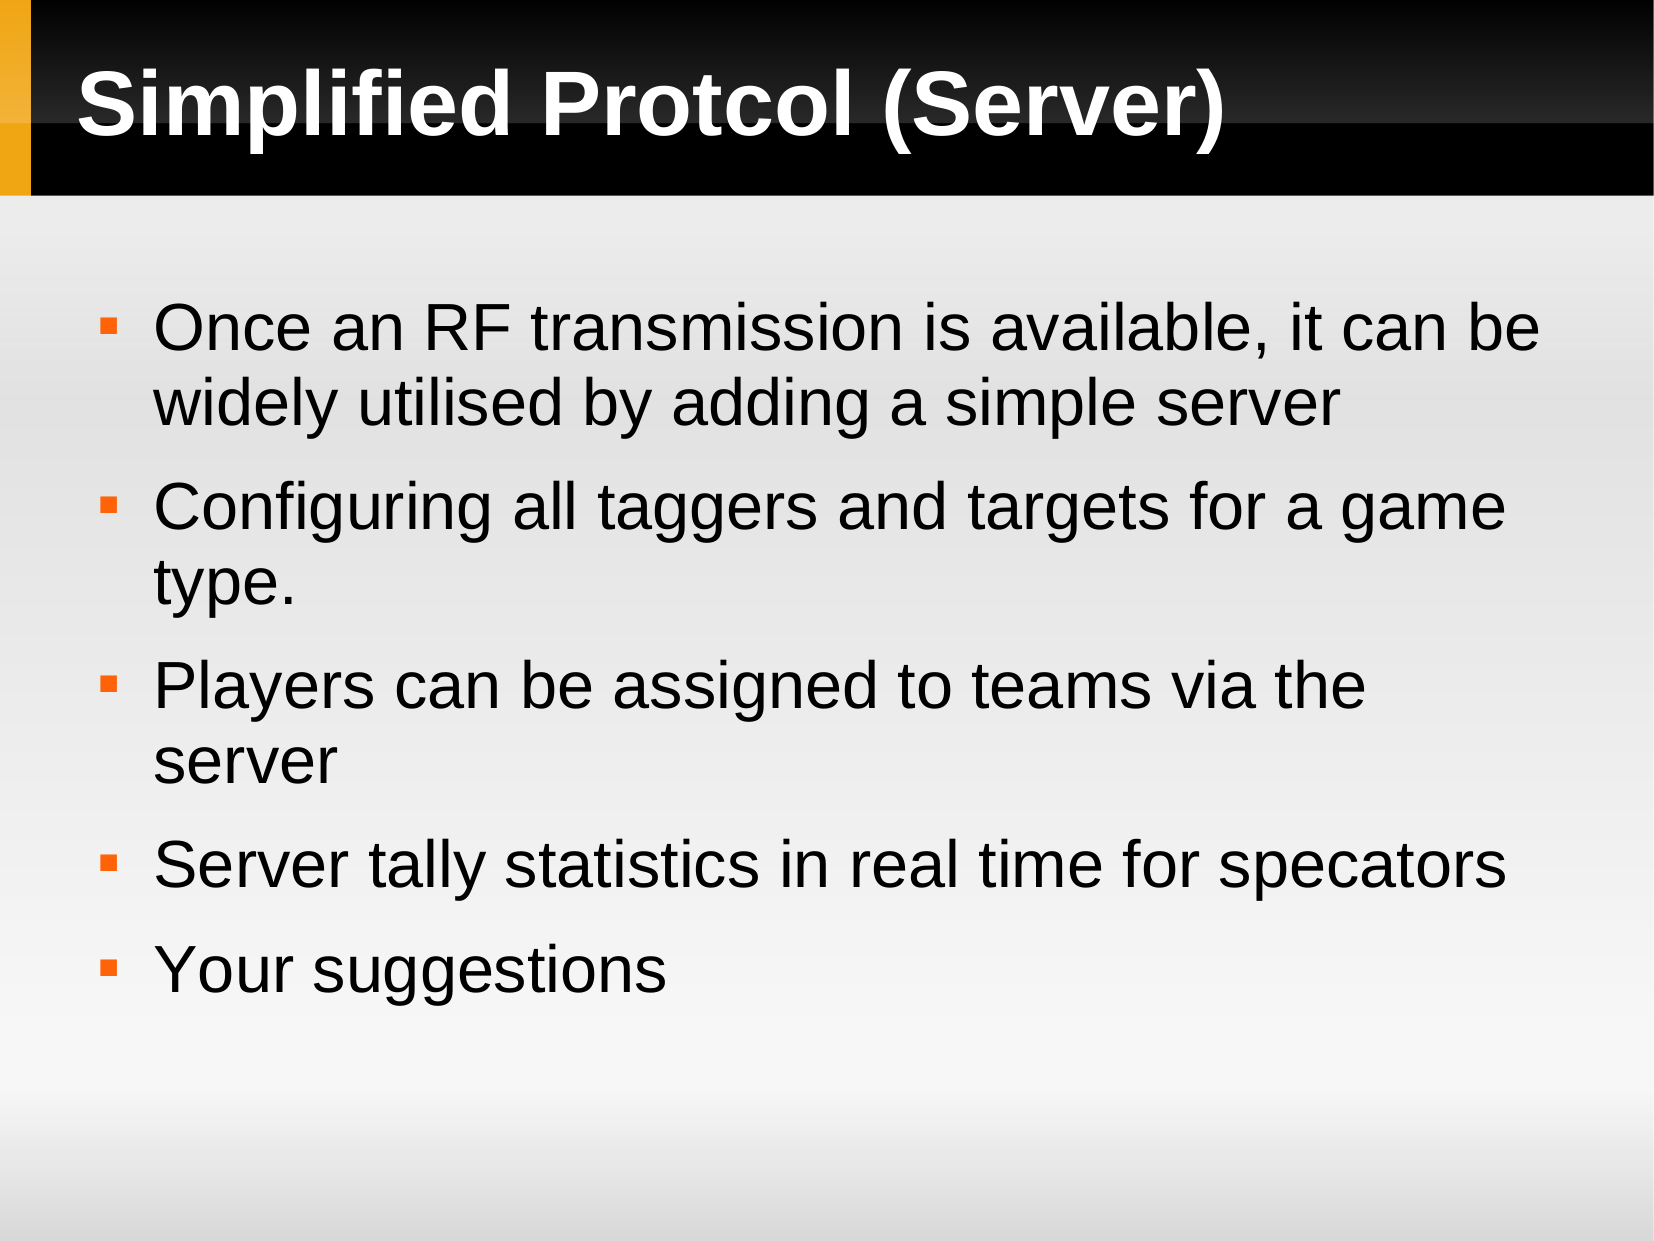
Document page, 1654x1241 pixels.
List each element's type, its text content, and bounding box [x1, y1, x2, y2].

list Once an RF transmission is available, it can be widely utilised by adding a simple server Configuring all taggers and targets for a game type. Players can be assigned to teams via the server Server tally statistics in real time for specators Your suggestions [82, 290, 1571, 1094]
picture [0, 0, 1654, 1241]
title Simplified Protcol (Server) [76, 7, 1565, 200]
